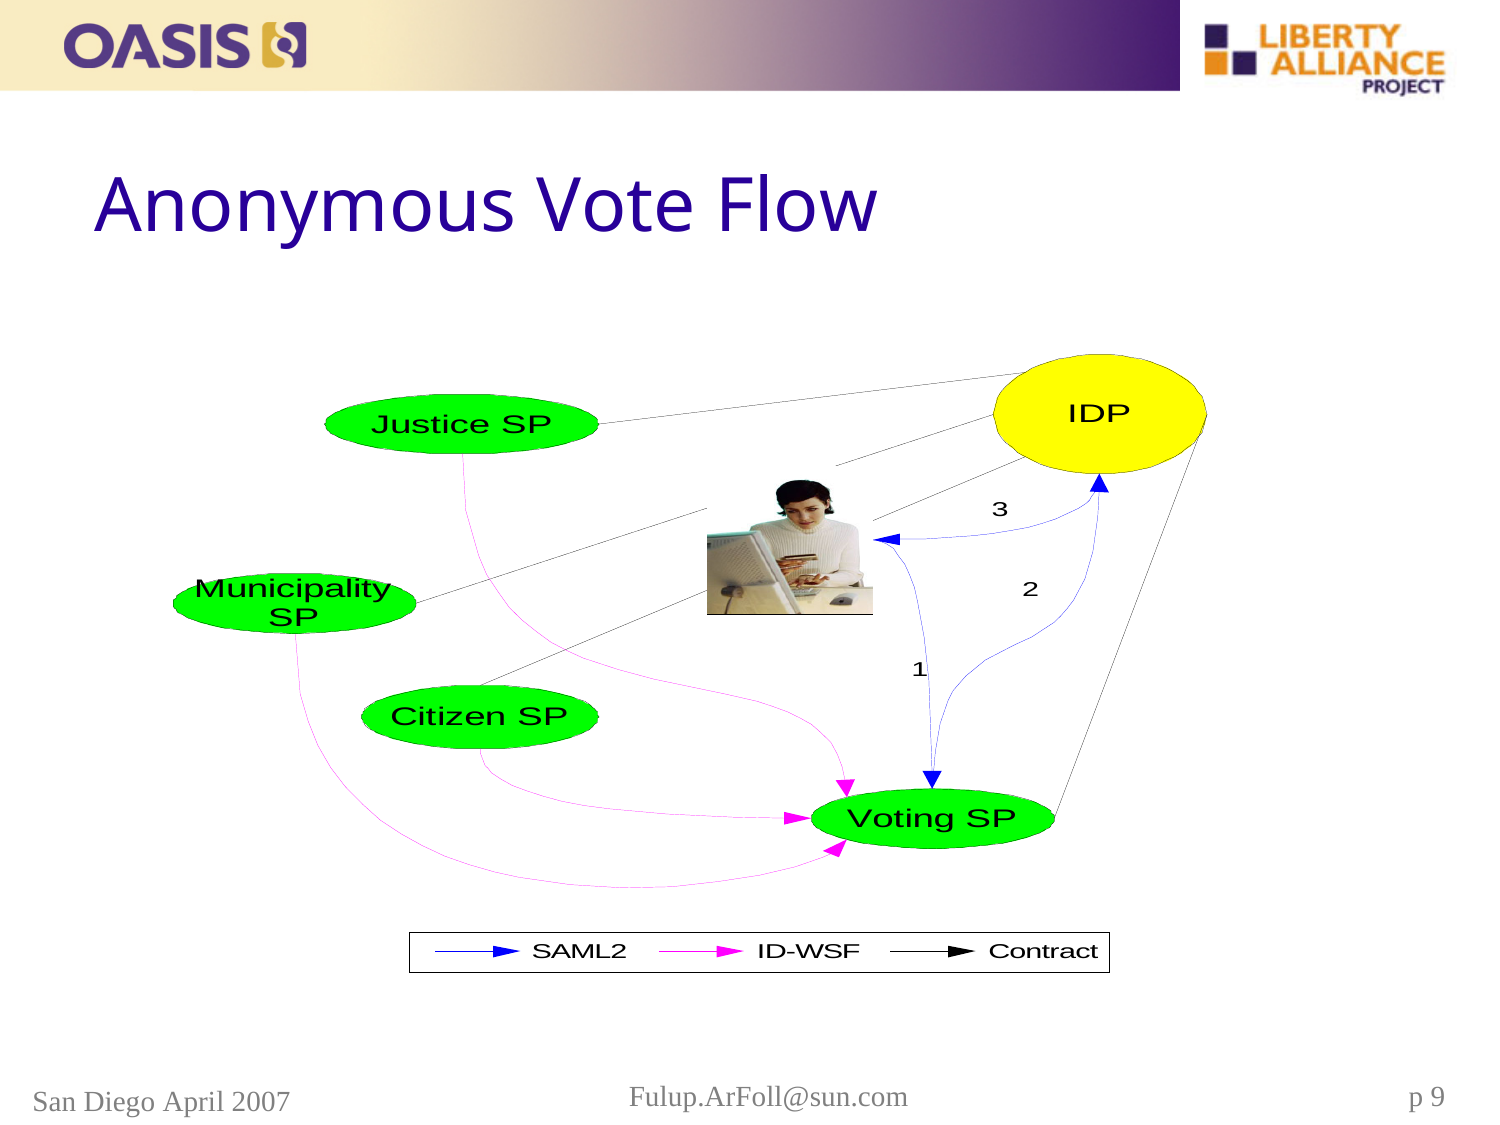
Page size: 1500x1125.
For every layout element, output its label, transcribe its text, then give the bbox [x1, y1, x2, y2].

title Anonymous Vote Flow [94, 115, 1245, 289]
picture [0, 0, 1500, 1125]
